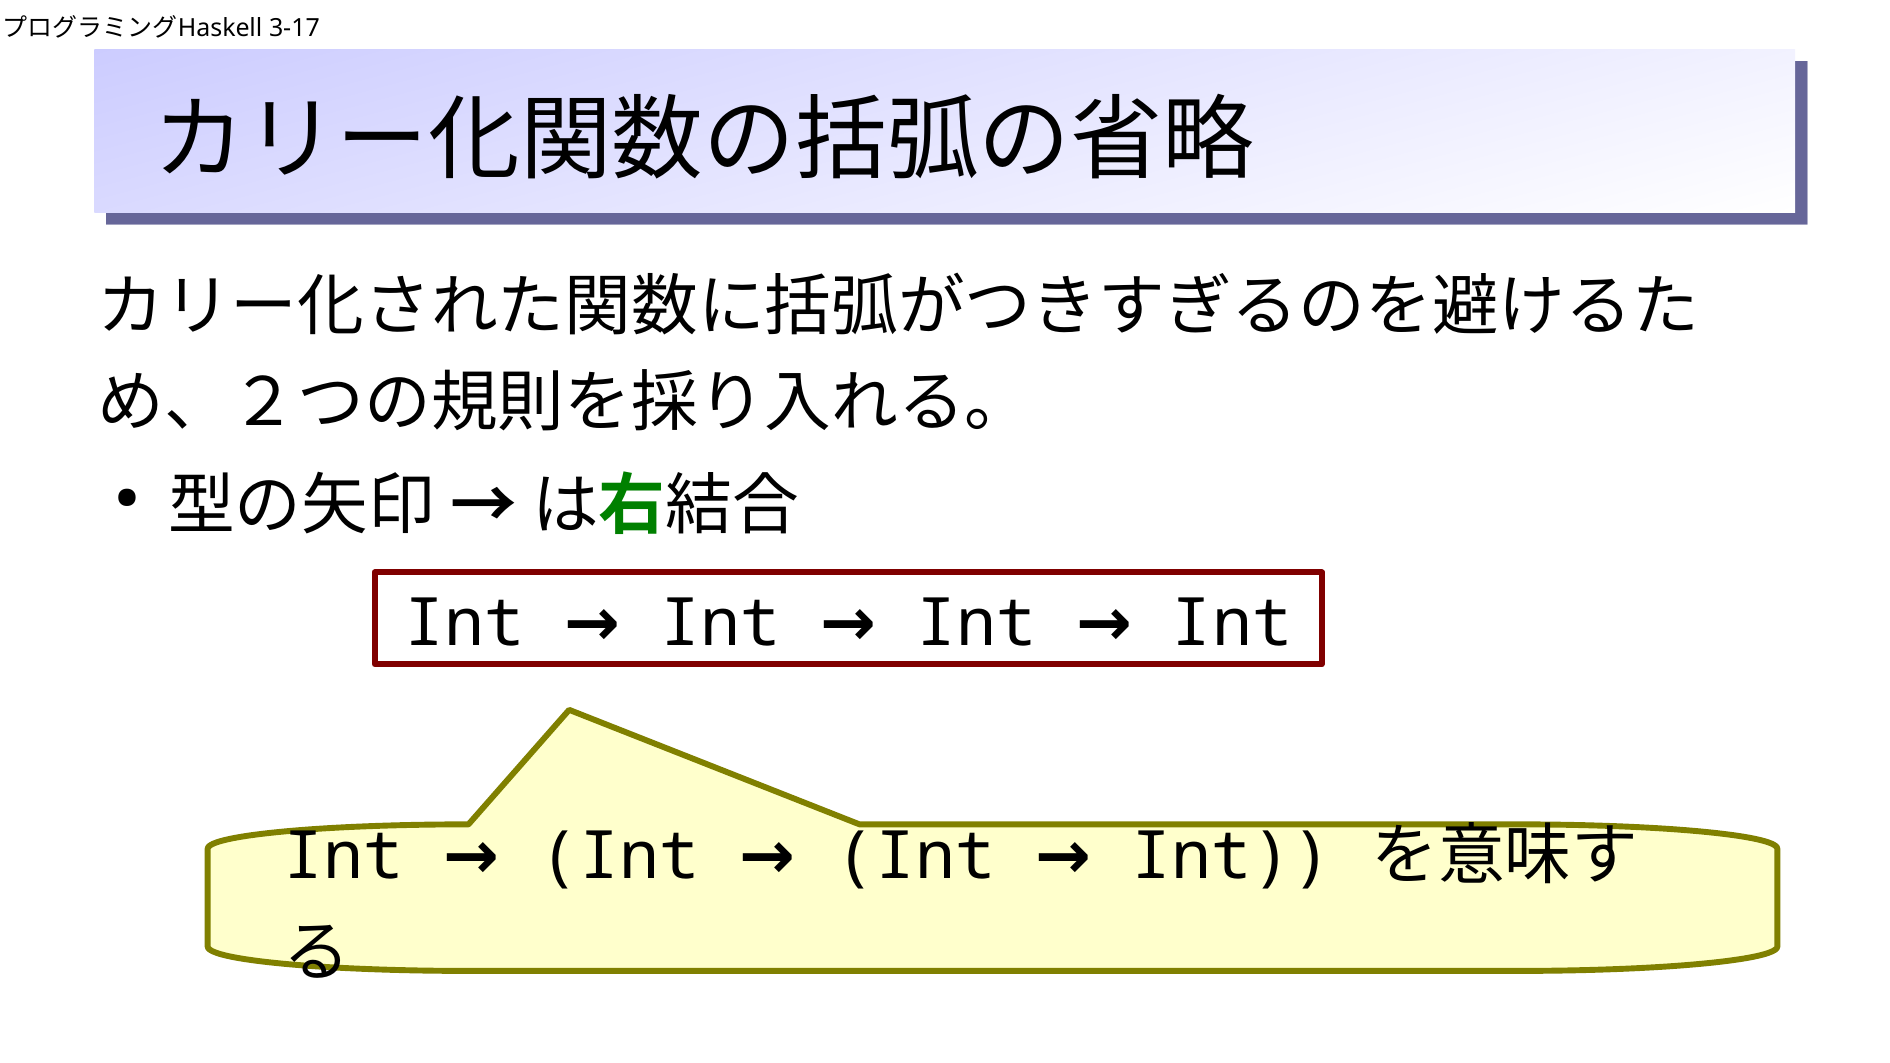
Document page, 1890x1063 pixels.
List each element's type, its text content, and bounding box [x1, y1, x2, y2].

list 型の矢印 → は右結合 [94, 447, 1796, 554]
list カリー化された関数に括弧がつきすぎるのを避けるため、２つの規則を採り入れる。 [94, 248, 1734, 391]
text_box Int → Int → Int → Int [374, 572, 1322, 665]
text_box Int → (Int → (Int → Int)) を意味する [207, 709, 1778, 971]
title カリー化関数の括弧の省略 [94, 49, 1796, 213]
